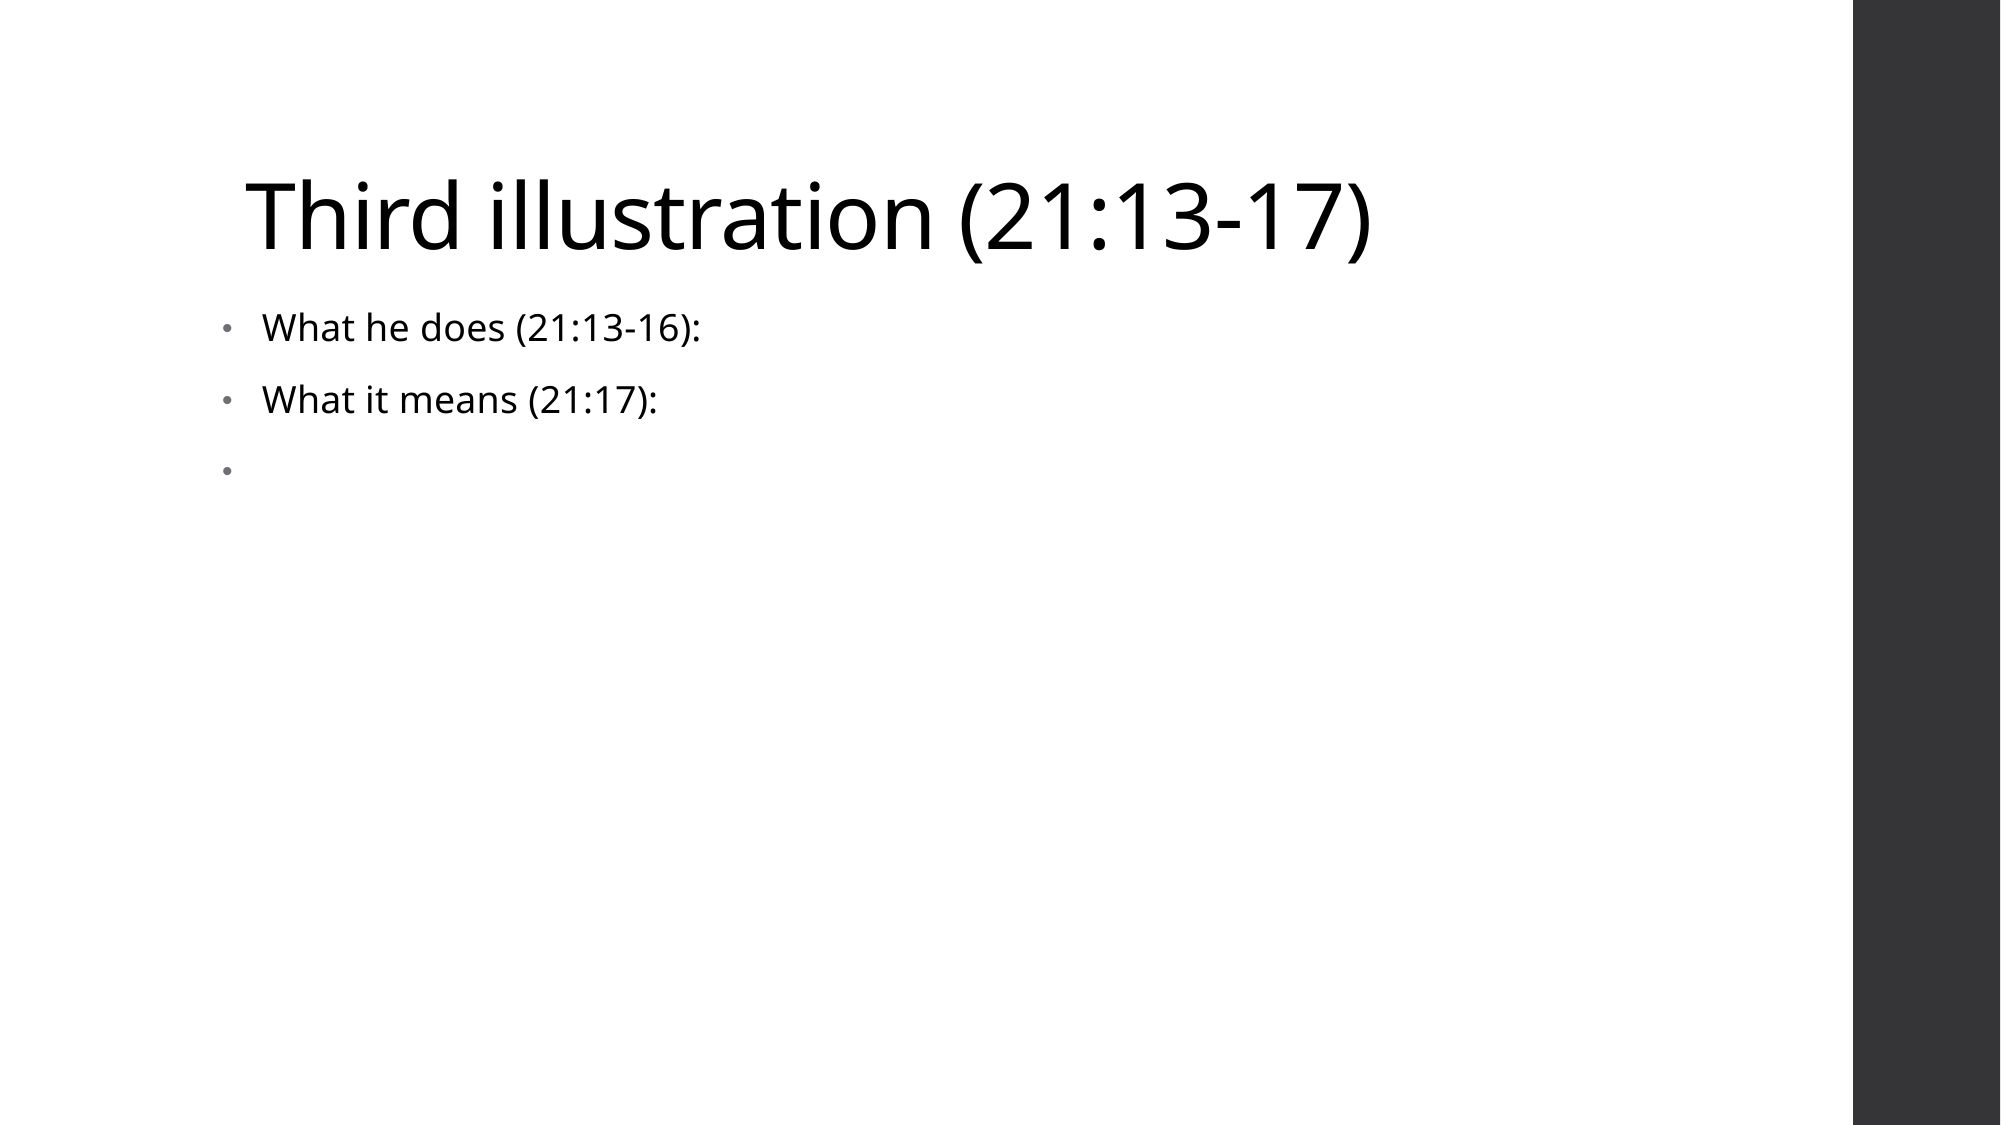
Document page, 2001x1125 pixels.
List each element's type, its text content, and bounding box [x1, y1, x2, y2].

list What he does (21:13-16): What it means (21:17): [206, 299, 1617, 1014]
title Third illustration (21:13-17) [206, 60, 1797, 278]
